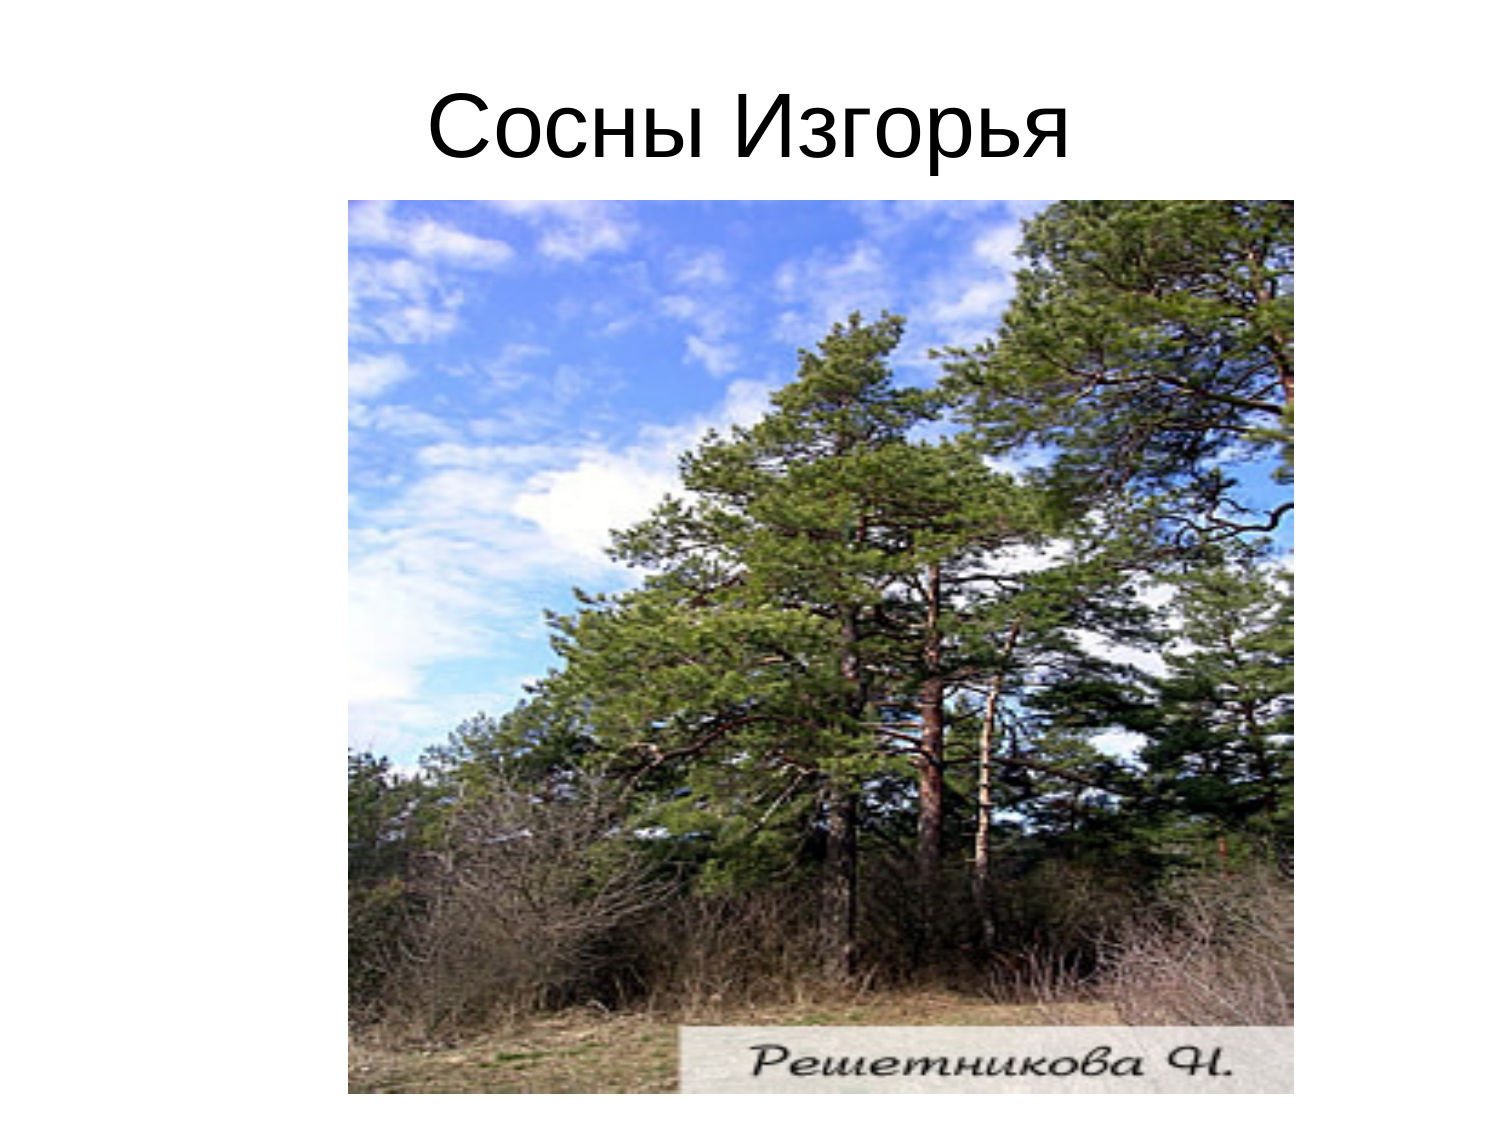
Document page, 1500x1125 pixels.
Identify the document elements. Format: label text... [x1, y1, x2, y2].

picture [348, 200, 1294, 1094]
title Сосны Изгорья [75, 45, 1426, 197]
